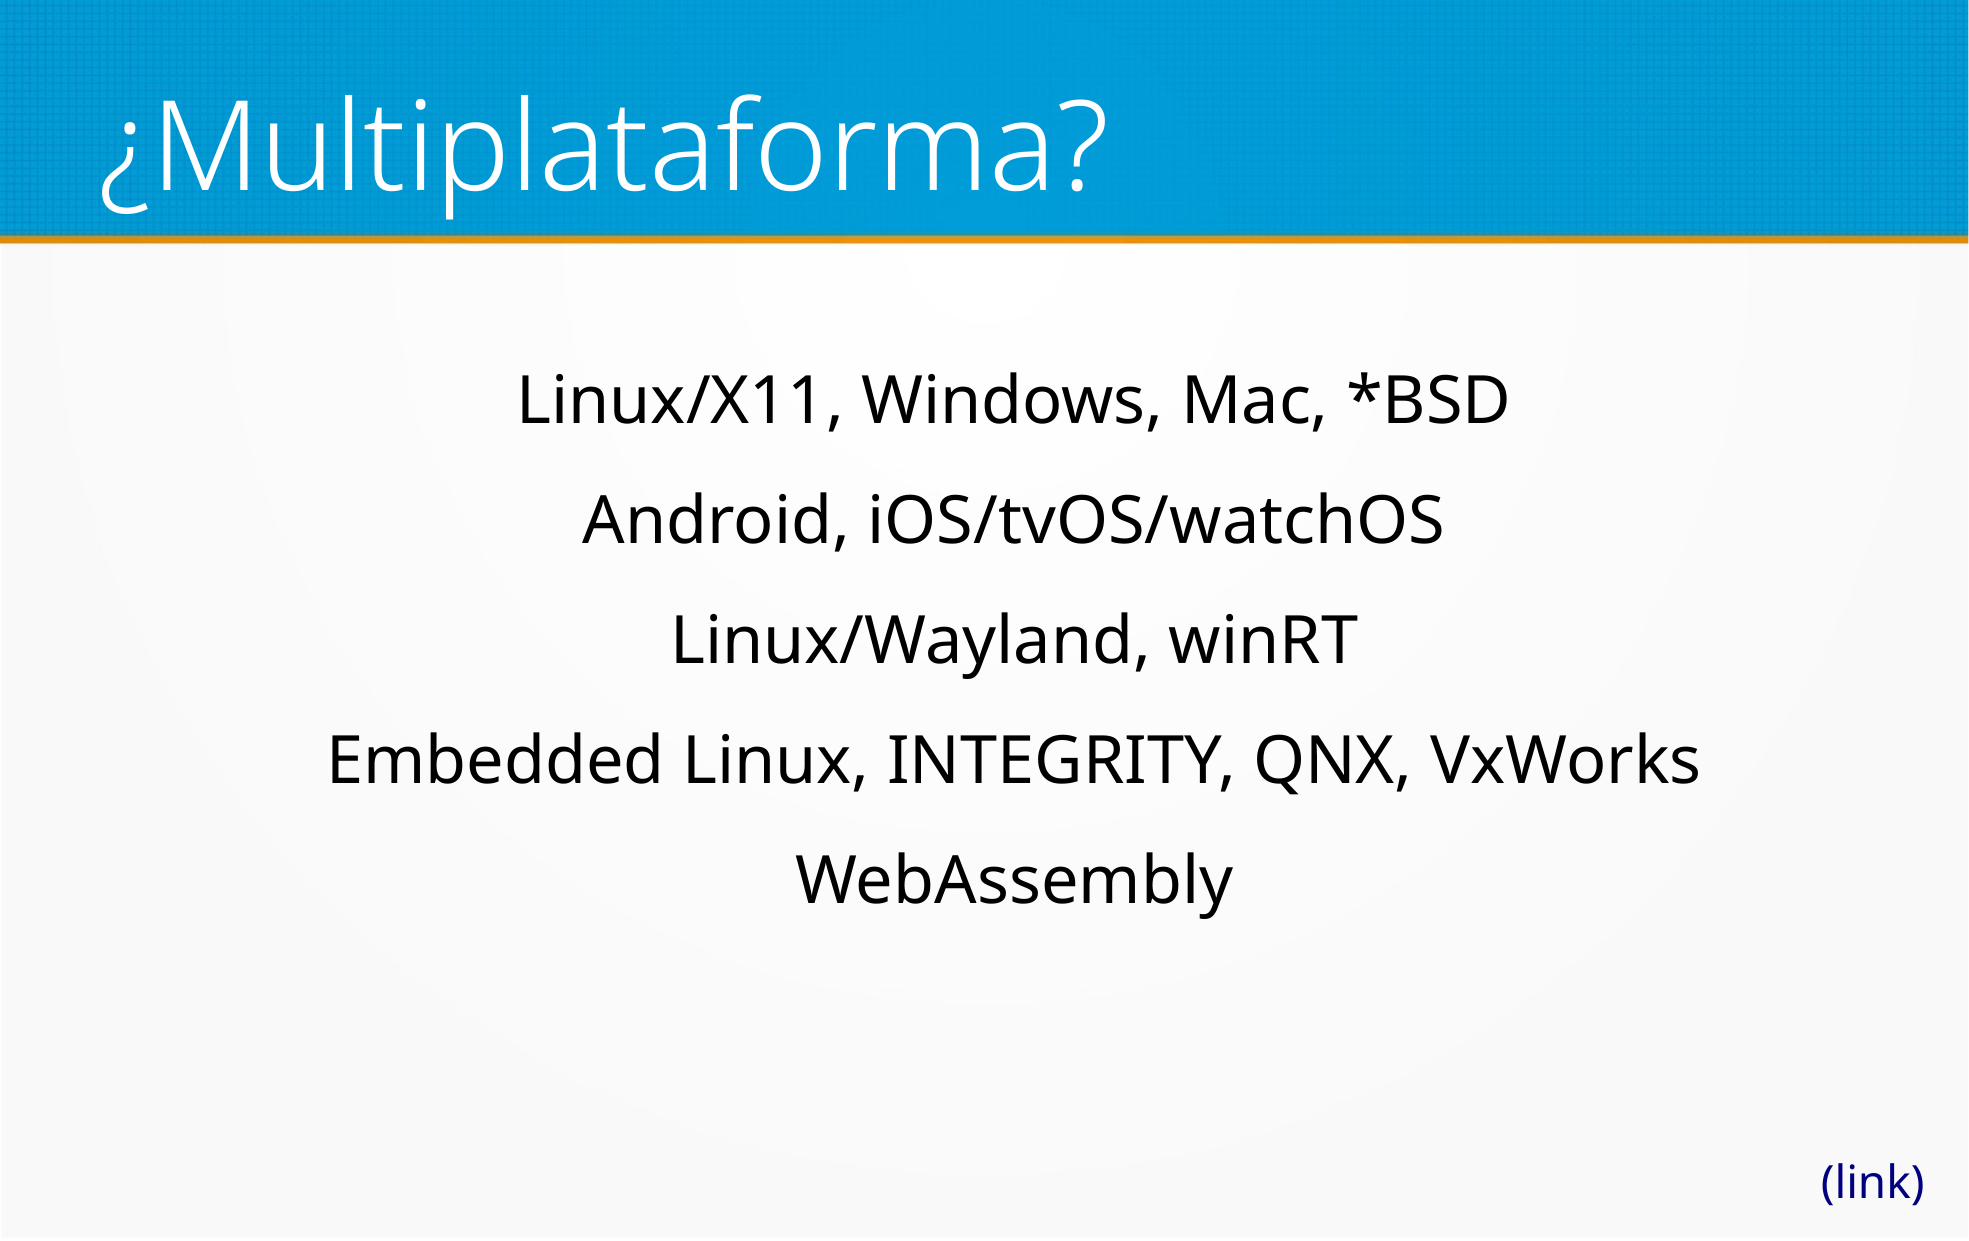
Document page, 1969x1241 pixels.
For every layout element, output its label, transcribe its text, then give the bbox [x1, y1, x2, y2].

title ¿Multiplataforma? [98, 19, 1870, 227]
text_box (link) [1815, 1145, 1936, 1216]
picture [0, 233, 1969, 1241]
list Linux/X11, Windows, Mac, *BSD Android, iOS/tvOS/watchOS Linux/Wayland, winRT Embedded Linux, INTEGRITY, QNX, VxWorks WebAssembly [98, 315, 1861, 1081]
